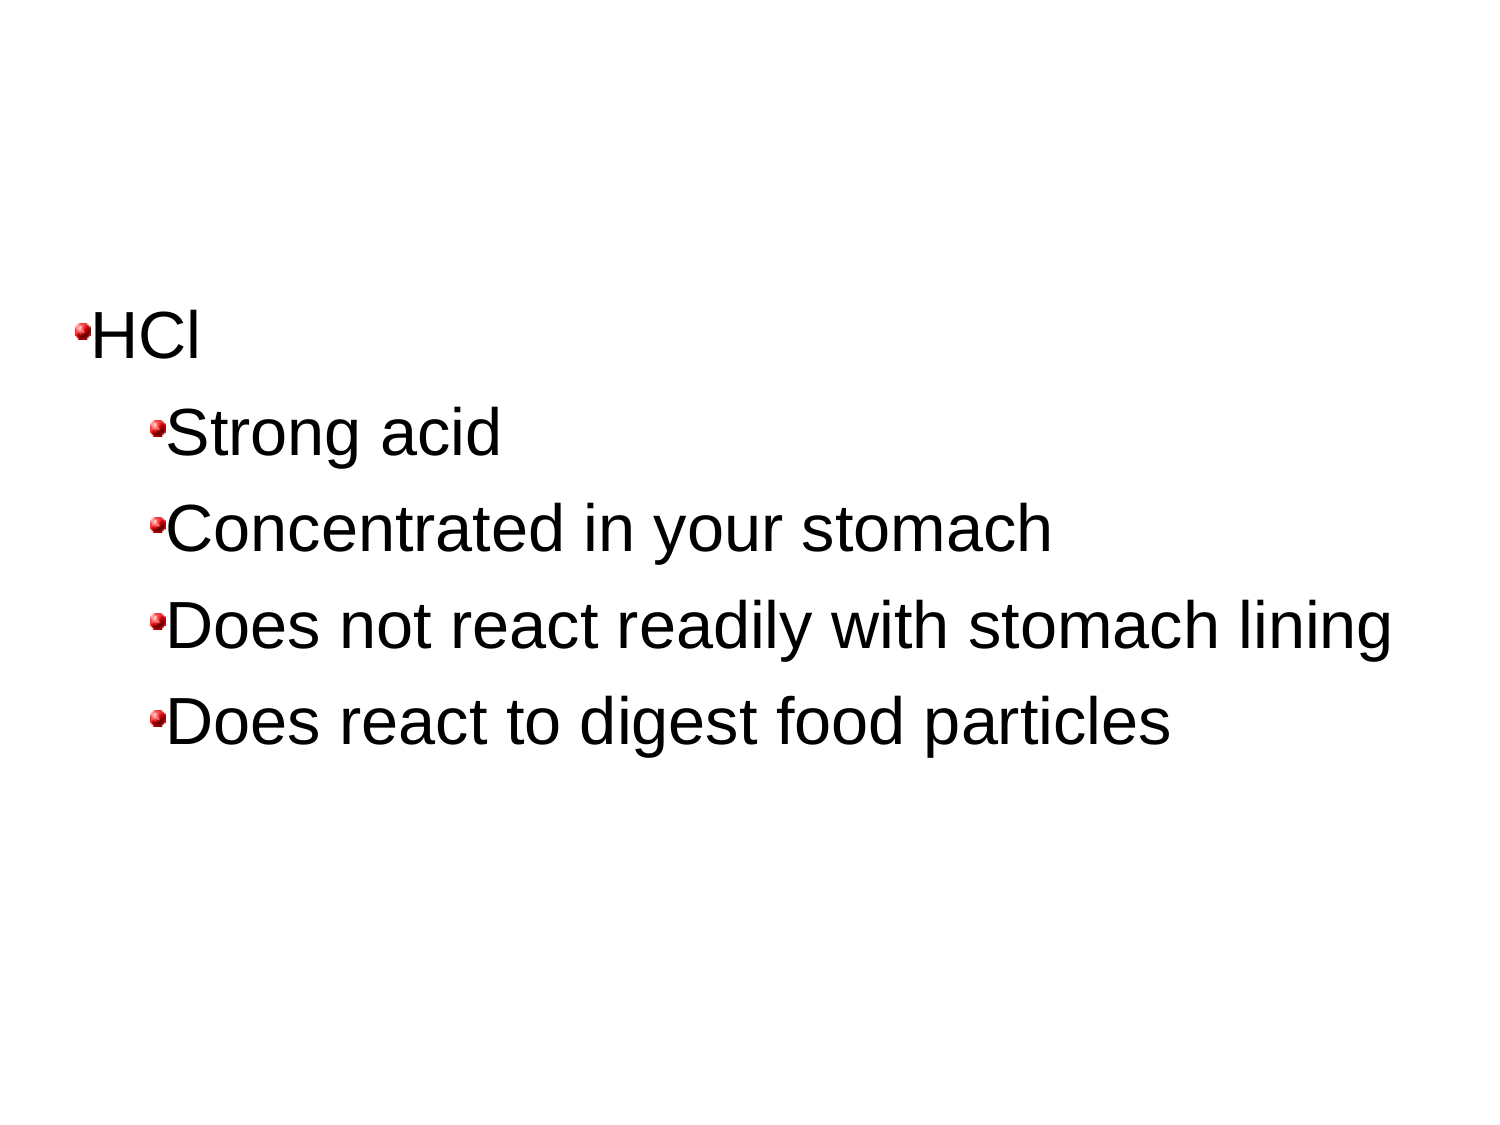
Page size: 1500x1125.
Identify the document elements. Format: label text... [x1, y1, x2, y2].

subtitle HCl Strong acid Concentrated in your stomach Does not react readily with stomach lining Does react to digest food particles [75, 45, 1426, 1005]
